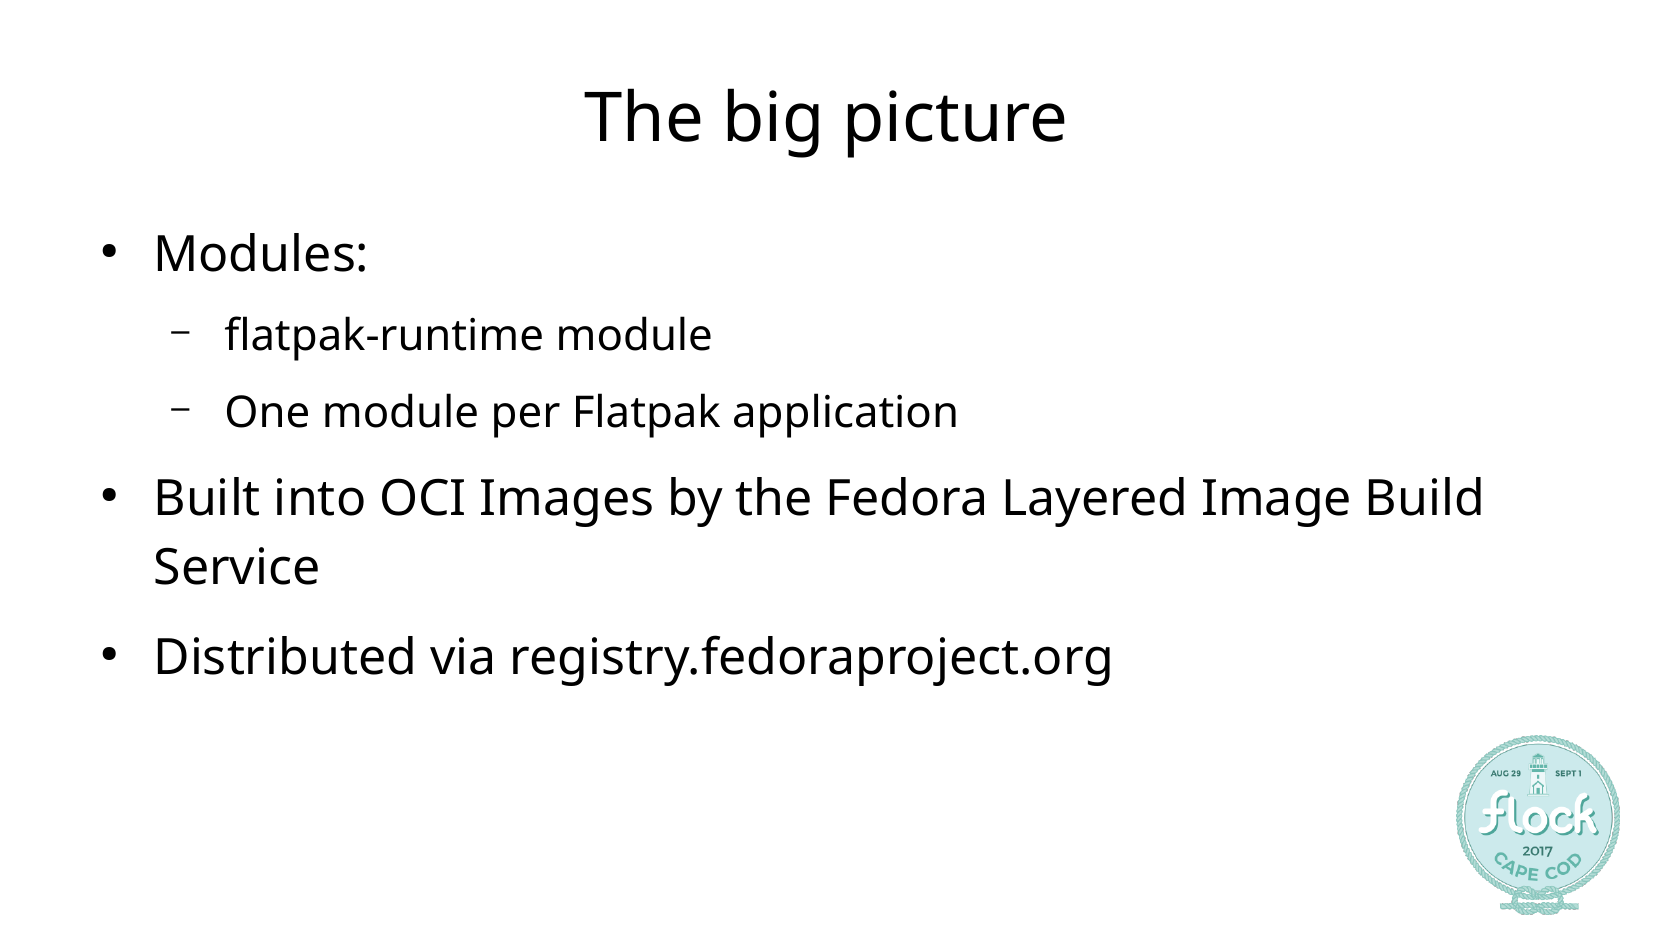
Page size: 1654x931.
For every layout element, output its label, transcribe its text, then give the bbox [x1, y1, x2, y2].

picture [1456, 735, 1620, 915]
title The big picture [82, 37, 1571, 193]
list Modules: flatpak-runtime module One module per Flatpak application Built into OCI Images by the Fedora Layered Image Build Service Distributed via registry.fedoraproject.org [82, 217, 1571, 758]
